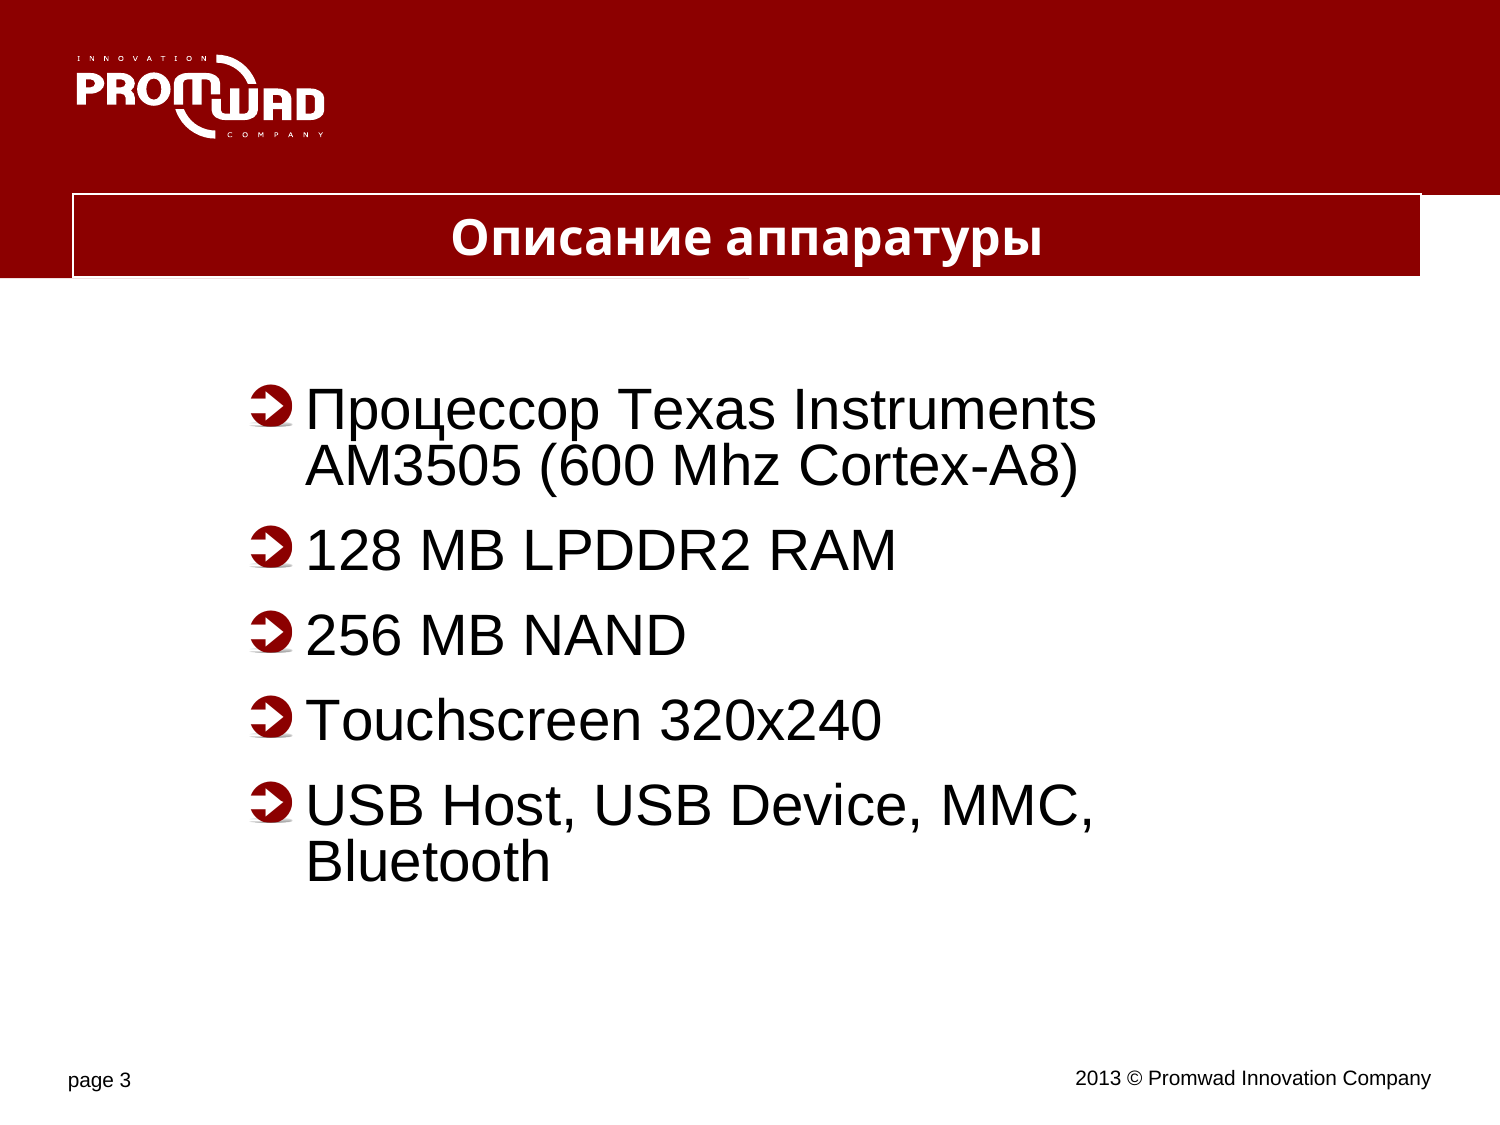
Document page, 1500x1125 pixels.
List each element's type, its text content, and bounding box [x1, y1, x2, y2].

picture [249, 525, 293, 568]
picture [249, 781, 293, 823]
text_box Описание аппаратуры [72, 194, 1422, 277]
picture [249, 384, 293, 427]
picture [249, 610, 293, 653]
text_box Процессор Texas Instruments AM3505 (600 Mhz Cortex-A8) 128 MB LPDDR2 RAM 256 MB NAND Touchscreen 320x240 USB Host, USB Device, MMC, Bluetooth [235, 377, 1263, 602]
picture [249, 695, 293, 738]
text_box 2013 © Promwad Innovation Company [499, 1056, 1447, 1101]
